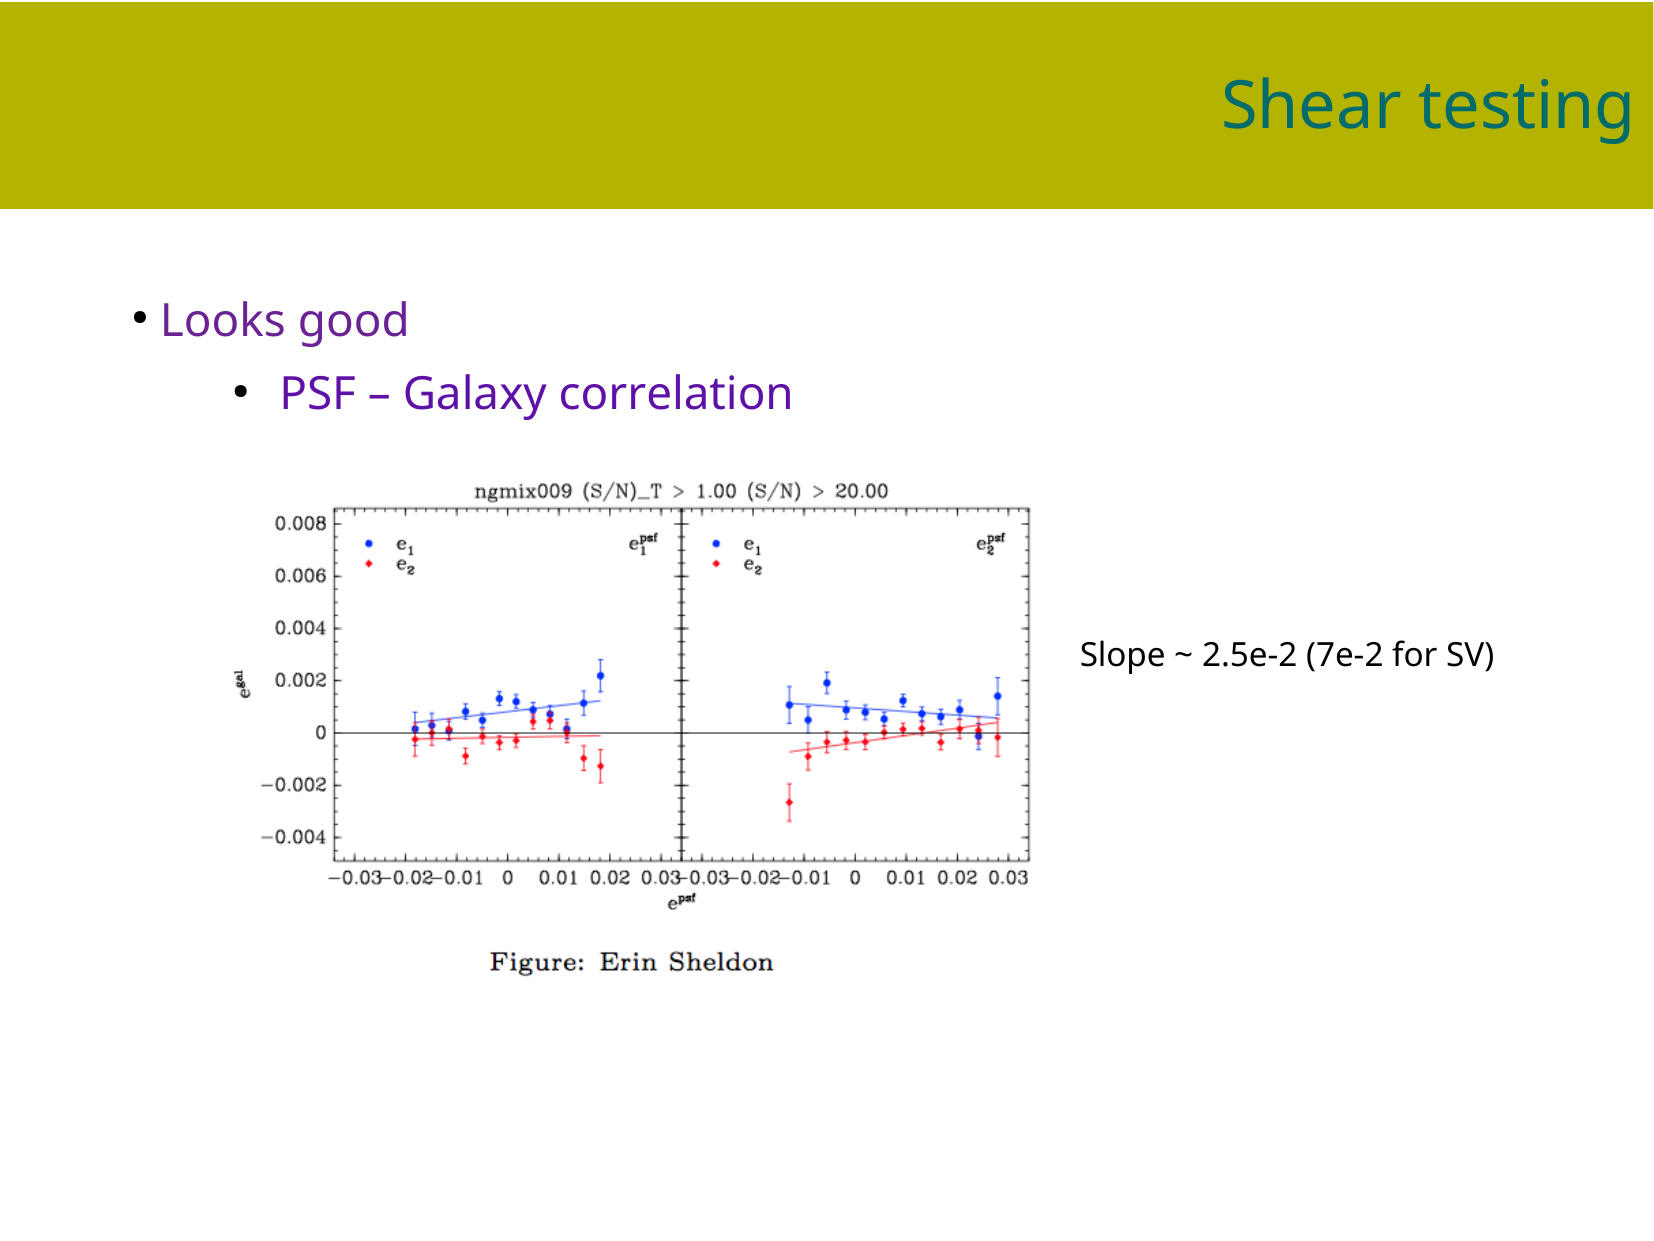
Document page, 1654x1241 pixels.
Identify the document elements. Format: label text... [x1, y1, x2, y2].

list Looks good PSF – Galaxy correlation [82, 290, 1571, 1109]
picture [210, 464, 1081, 991]
text_box Slope ~ 2.5e-2 (7e-2 for SV) [1065, 629, 1561, 690]
title Shear testing [0, 2, 1654, 209]
